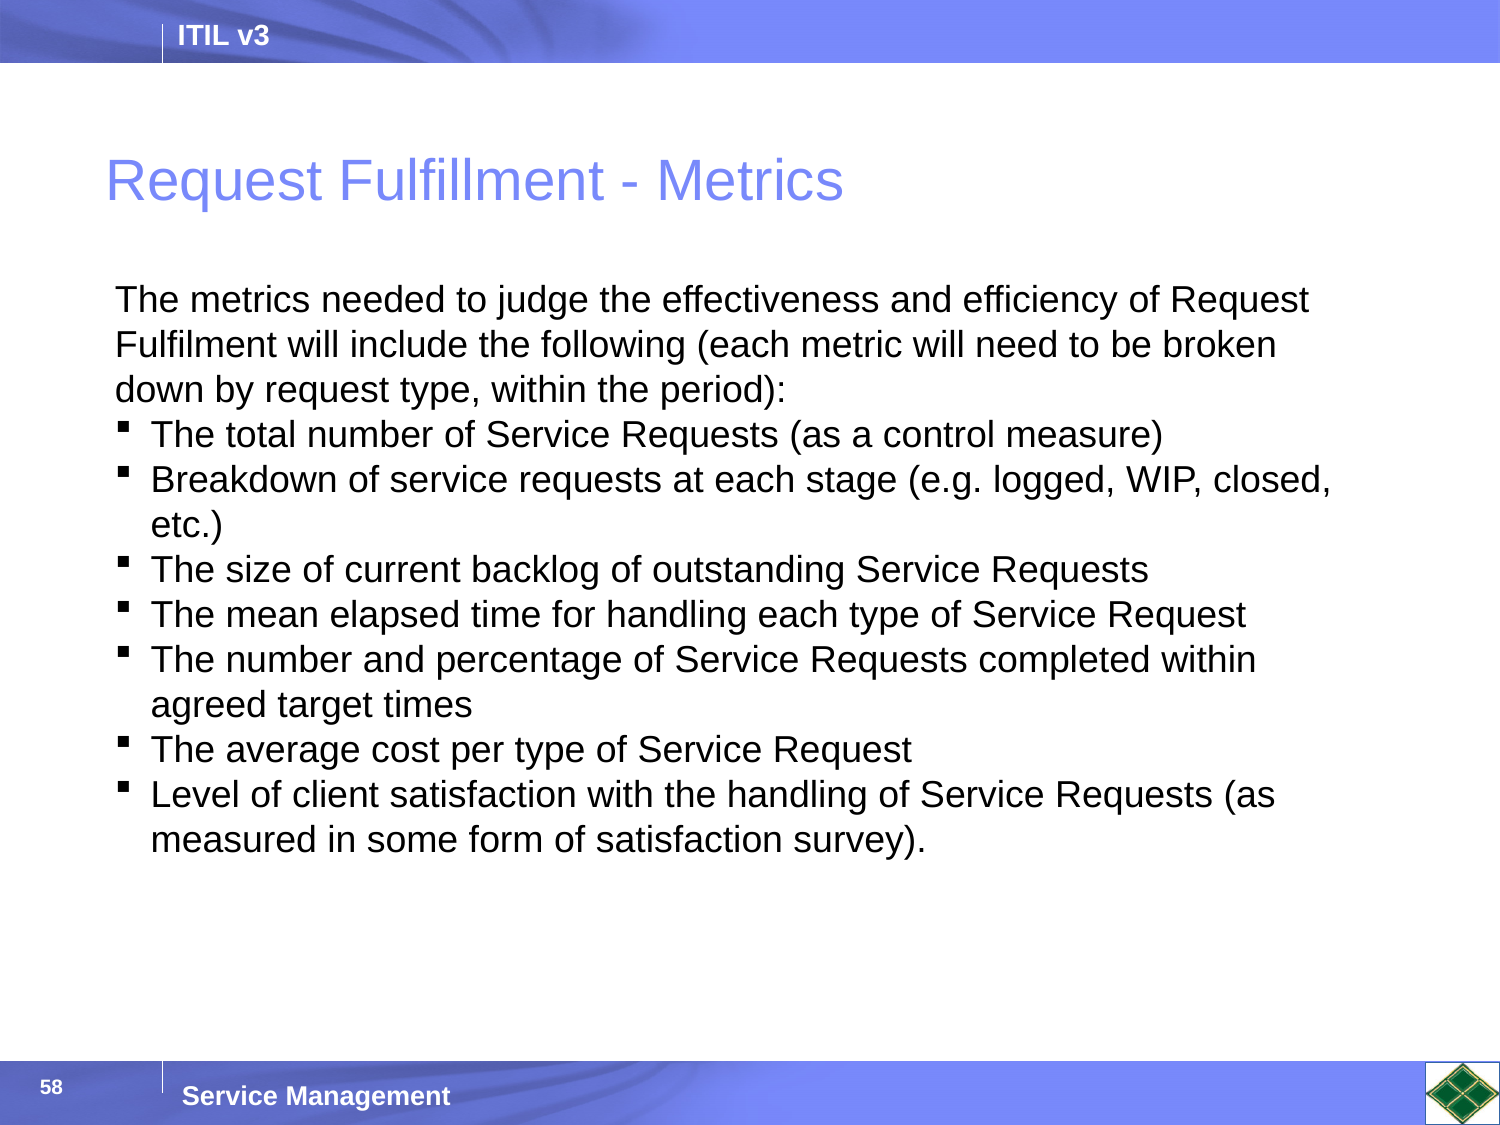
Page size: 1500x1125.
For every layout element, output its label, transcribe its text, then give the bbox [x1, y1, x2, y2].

picture [0, 1061, 1500, 1125]
text_box <číslo> [25, 1066, 191, 1119]
picture [0, 0, 1500, 63]
text_box Request Fulfillment - Metrics [90, 121, 1443, 221]
picture [1426, 1063, 1499, 1124]
text_box The metrics needed to judge the effectiveness and efficiency of Request Fulfilment will include the following (each metric will need to be broken down by request type, within the period): The total number of Service Requests (as a control measure) Breakdown of service requests at each stage (e.g. logged, WIP, closed, etc.) The size of current backlog of outstanding Service Requests The mean elapsed time for handling each type of Service Request The number and percentage of Service Requests completed within agreed target times The average cost per type of Service Request Level of client satisfaction with the handling of Service Requests (as measured in some form of satisfaction survey). [100, 267, 1388, 959]
